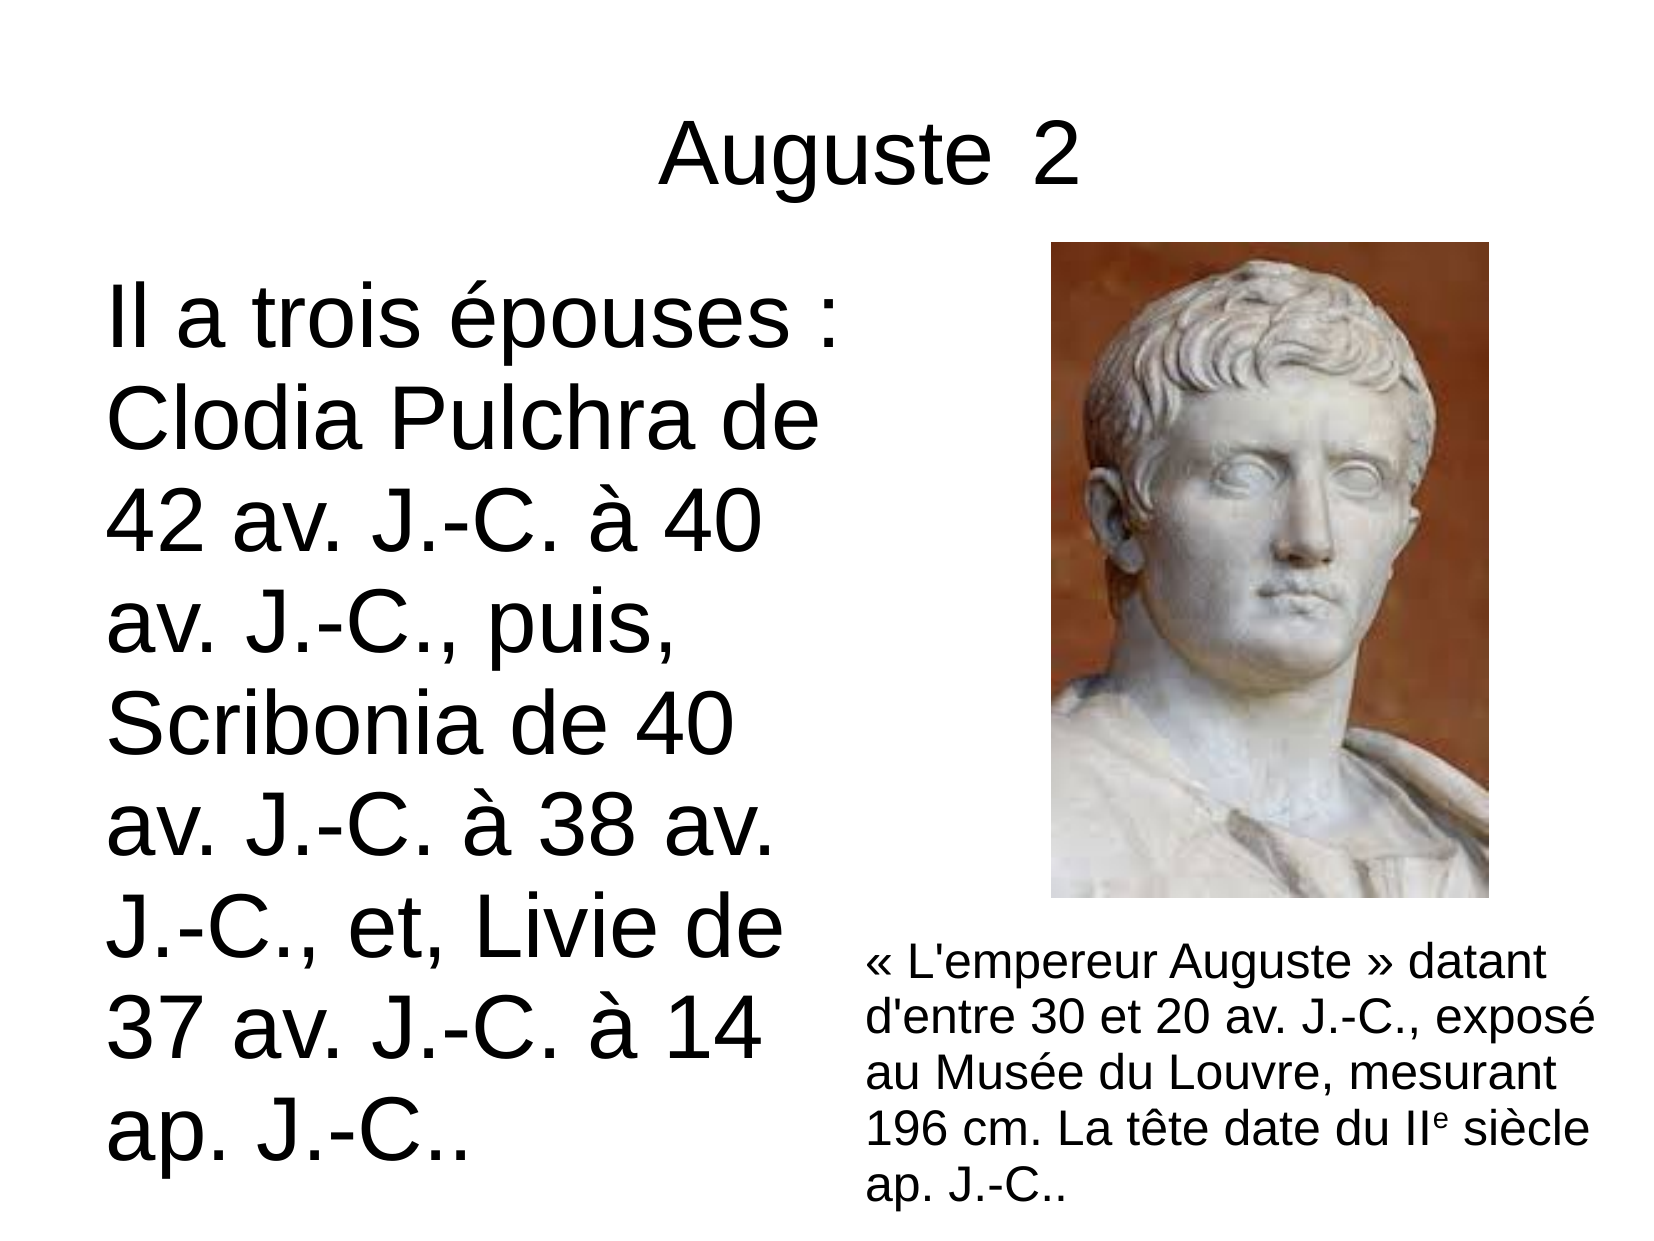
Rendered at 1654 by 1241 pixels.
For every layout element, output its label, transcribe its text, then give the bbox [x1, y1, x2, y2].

text_box « L'empereur Auguste » datant d'entre 30 et 20 av. J.-C., exposé au Musée du Louvre, mesurant 196 cm. La tête date du IIe siècle ap. J.-C.. [850, 925, 1619, 1220]
list Il a trois épouses : Clodia Pulchra de 42 av. J.-C. à 40 av. J.-C., puis, Scribonia de 40 av. J.-C. à 38 av. J.-C., et, Livie de 37 av. J.-C. à 14 ap. J.-C.. [35, 265, 851, 1211]
text_box 2 [956, 94, 1158, 212]
title Auguste [82, 49, 1571, 257]
picture [1051, 242, 1489, 898]
